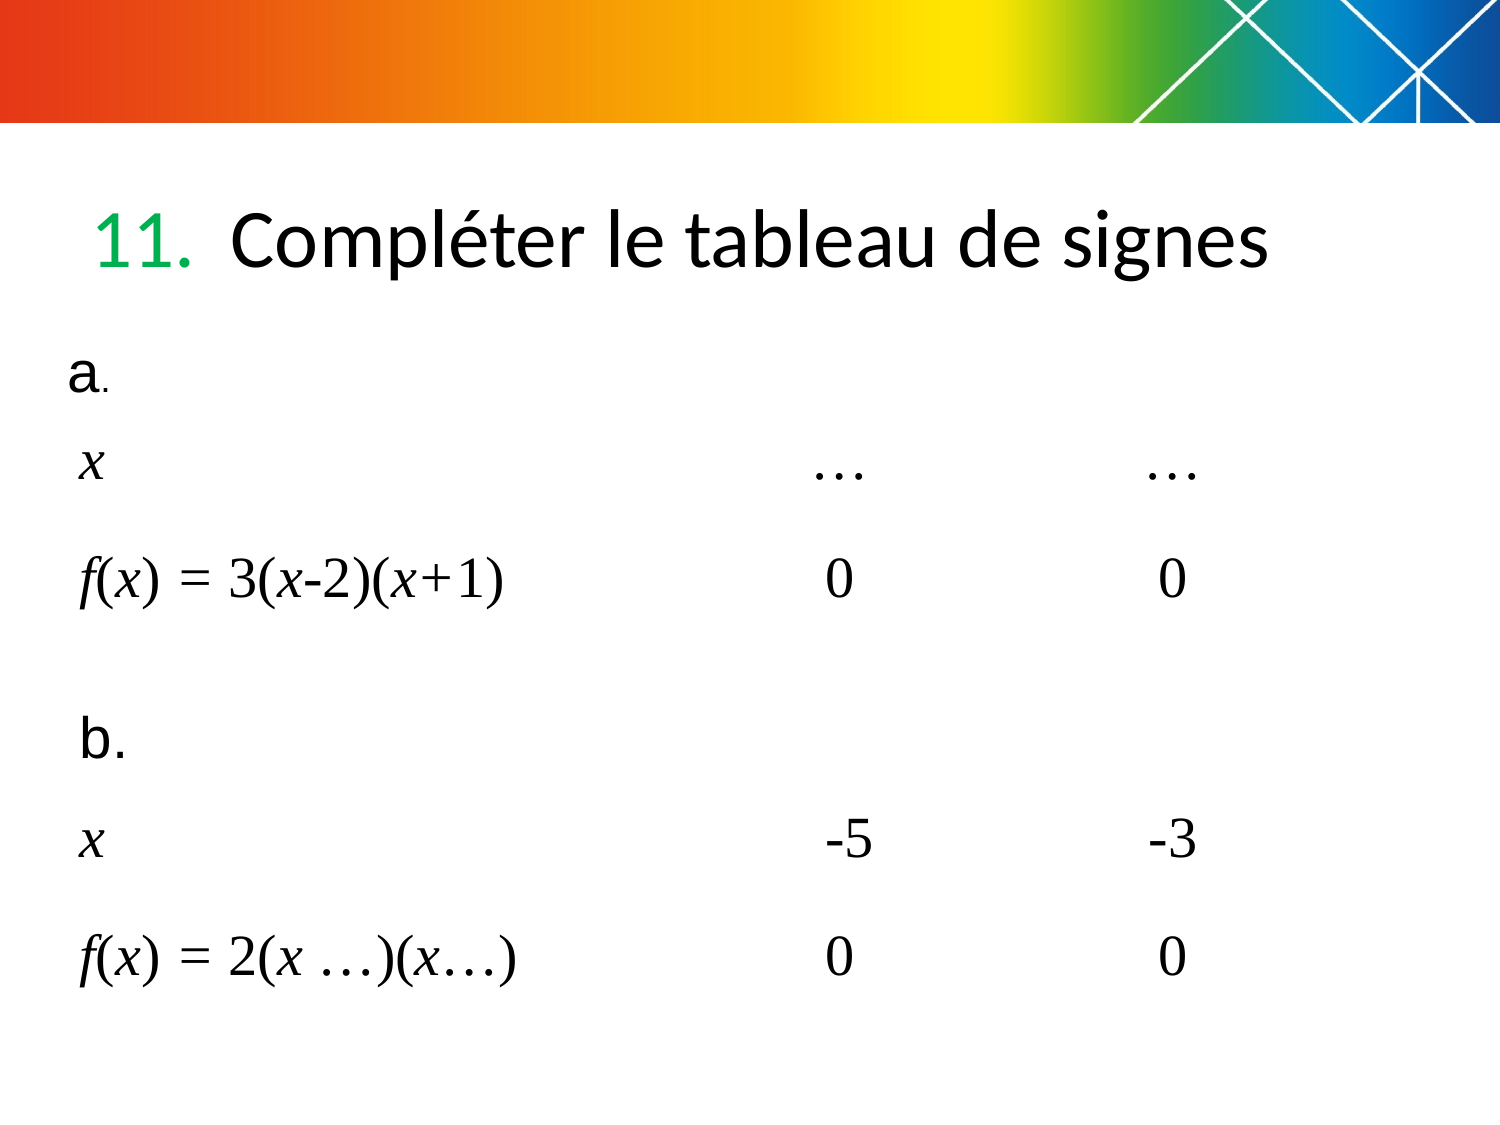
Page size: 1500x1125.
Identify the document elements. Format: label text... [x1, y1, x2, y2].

table_header … … [549, 397, 1459, 515]
table_cell f(x) = 2(x …)(x…) [65, 893, 549, 1011]
picture [1340, 0, 1500, 123]
text_box b. [64, 692, 148, 778]
table_header x [65, 775, 549, 893]
table_cell 0 0 [549, 515, 1459, 633]
table_cell 0 0 [549, 893, 1459, 1011]
table_cell f(x) = 3(x-2)(x+1) [65, 515, 549, 633]
table_header x [65, 397, 549, 515]
text_box a. [53, 326, 207, 412]
picture [0, 0, 1359, 123]
table_header -5 -3 [549, 775, 1459, 893]
title Compléter le tableau de signes [75, 163, 1500, 305]
